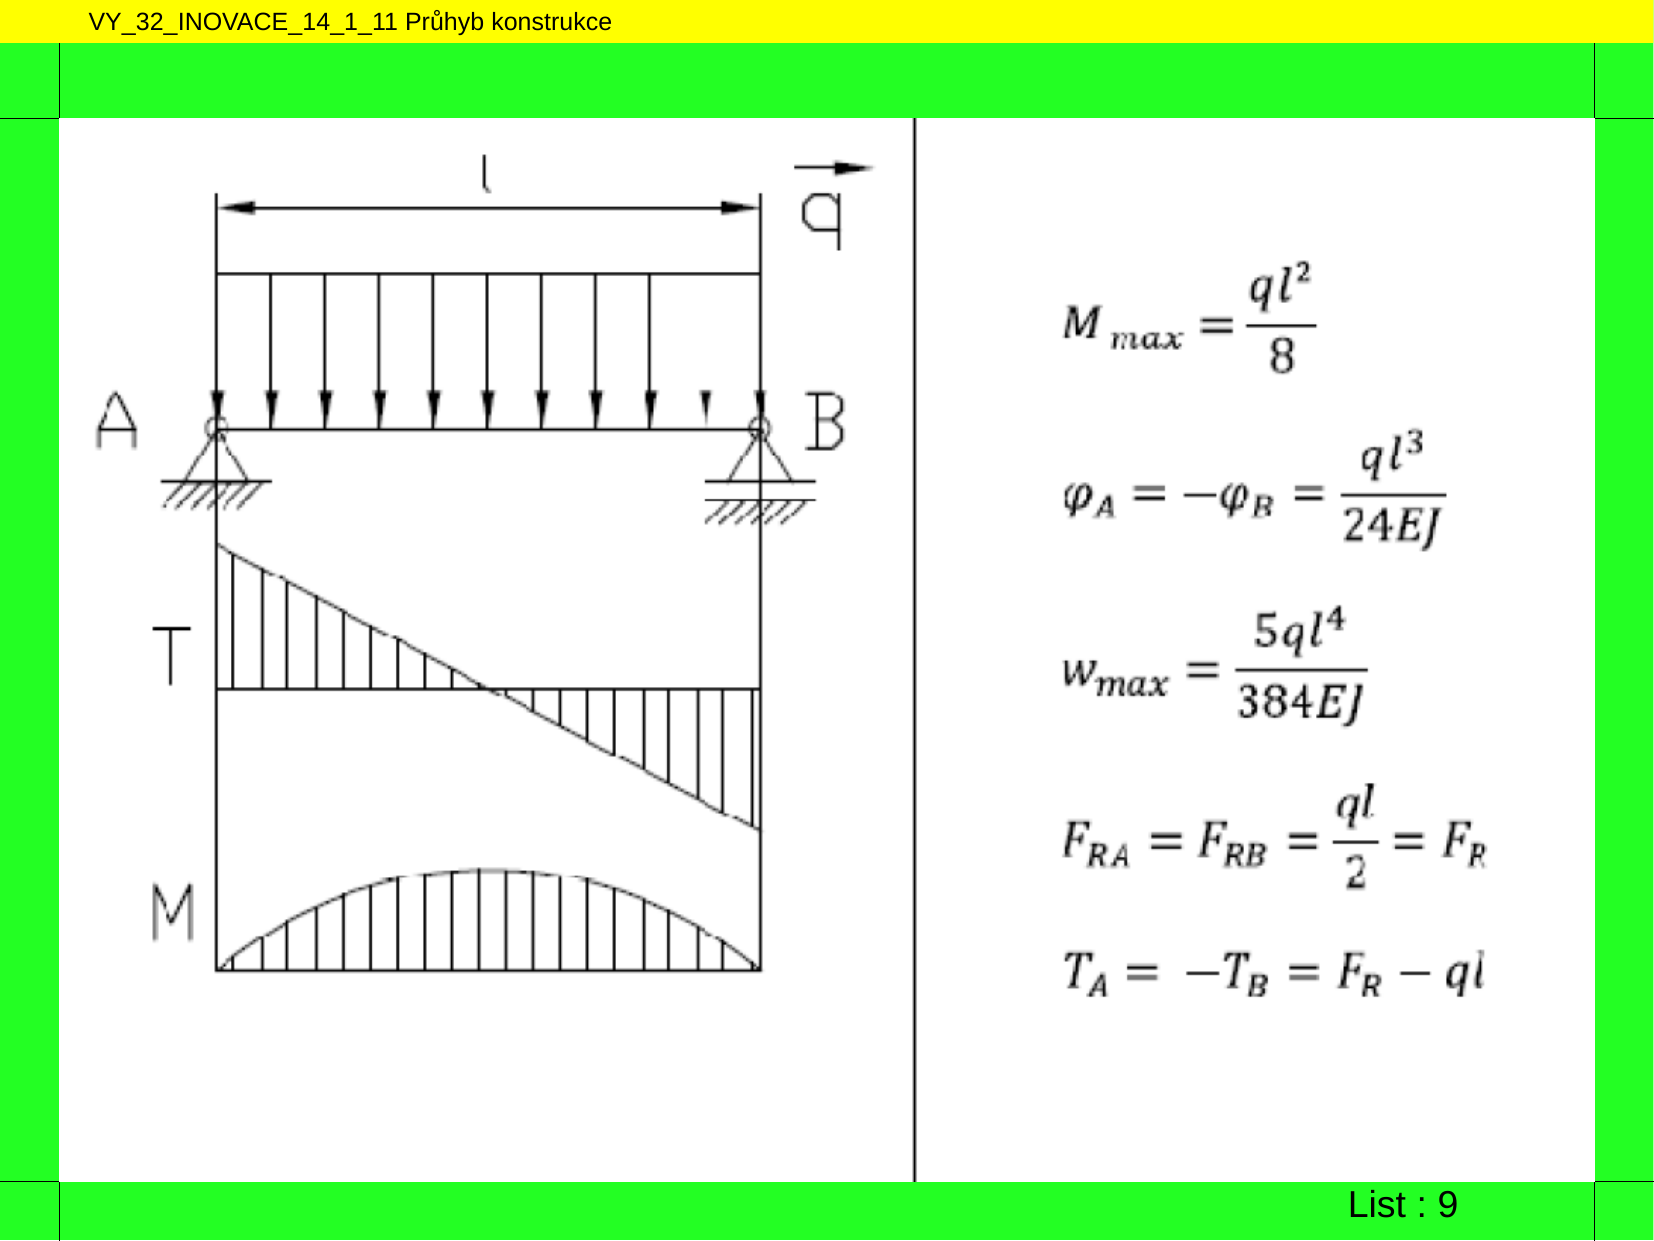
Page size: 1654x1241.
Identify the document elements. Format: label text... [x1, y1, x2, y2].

picture [59, 118, 1595, 1182]
text_box List : <číslo> [1357, 1176, 1599, 1241]
text_box VY_32_INOVACE_14_1_11 Průhyb konstrukce [0, 0, 1654, 43]
